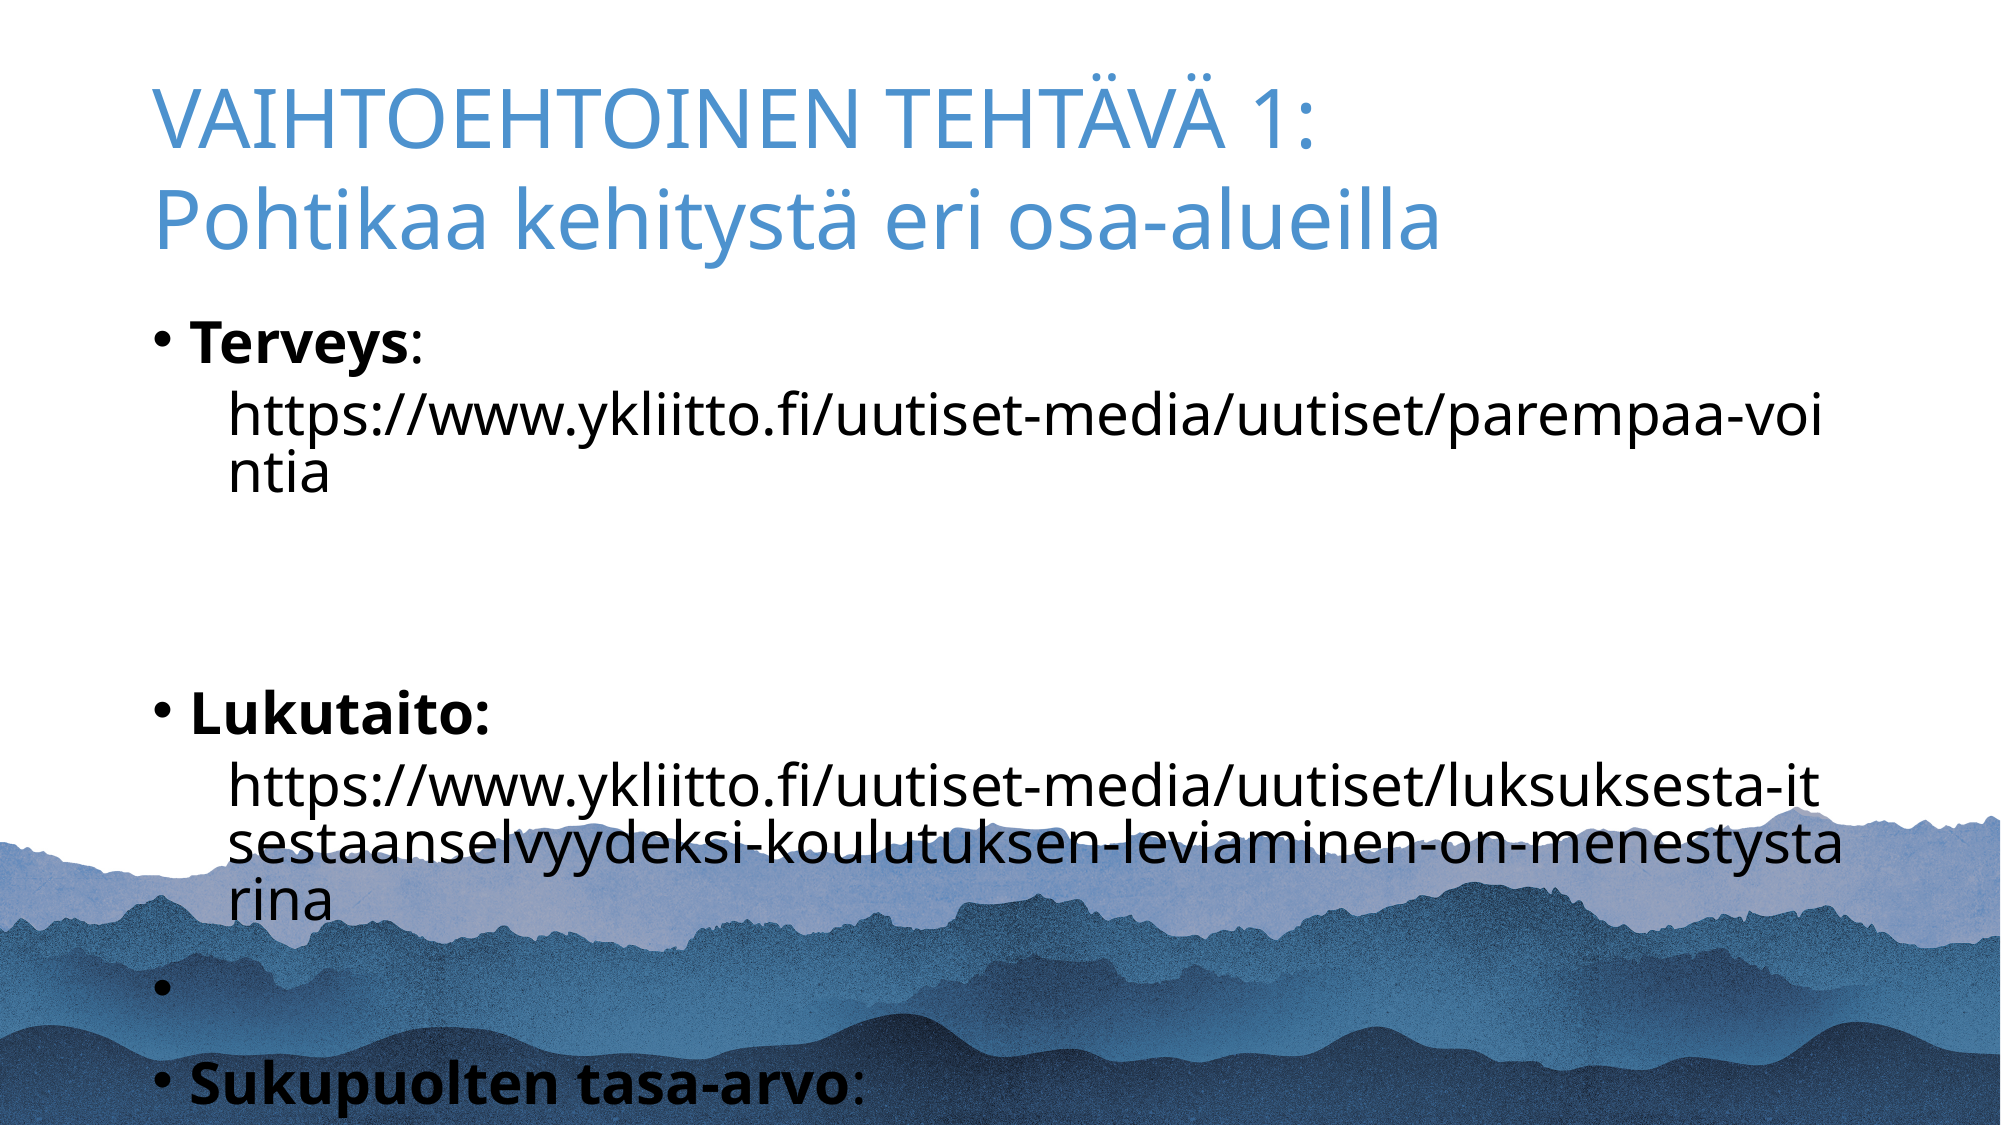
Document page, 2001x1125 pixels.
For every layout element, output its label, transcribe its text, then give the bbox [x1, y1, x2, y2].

list Terveys: https://www.ykliitto.fi/uutiset-media/uutiset/parempaa-vointia Lukutaito: https://www.ykliitto.fi/uutiset-media/uutiset/luksuksesta-itsestaanselvyydeksi-koulutuksen-leviaminen-on-menestystarina Sukupuolten tasa-arvo: [137, 299, 1863, 1014]
title VAIHTOEHTOINEN TEHTÄVÄ 1: Pohtikaa kehitystä eri osa-alueilla [137, 59, 1863, 278]
